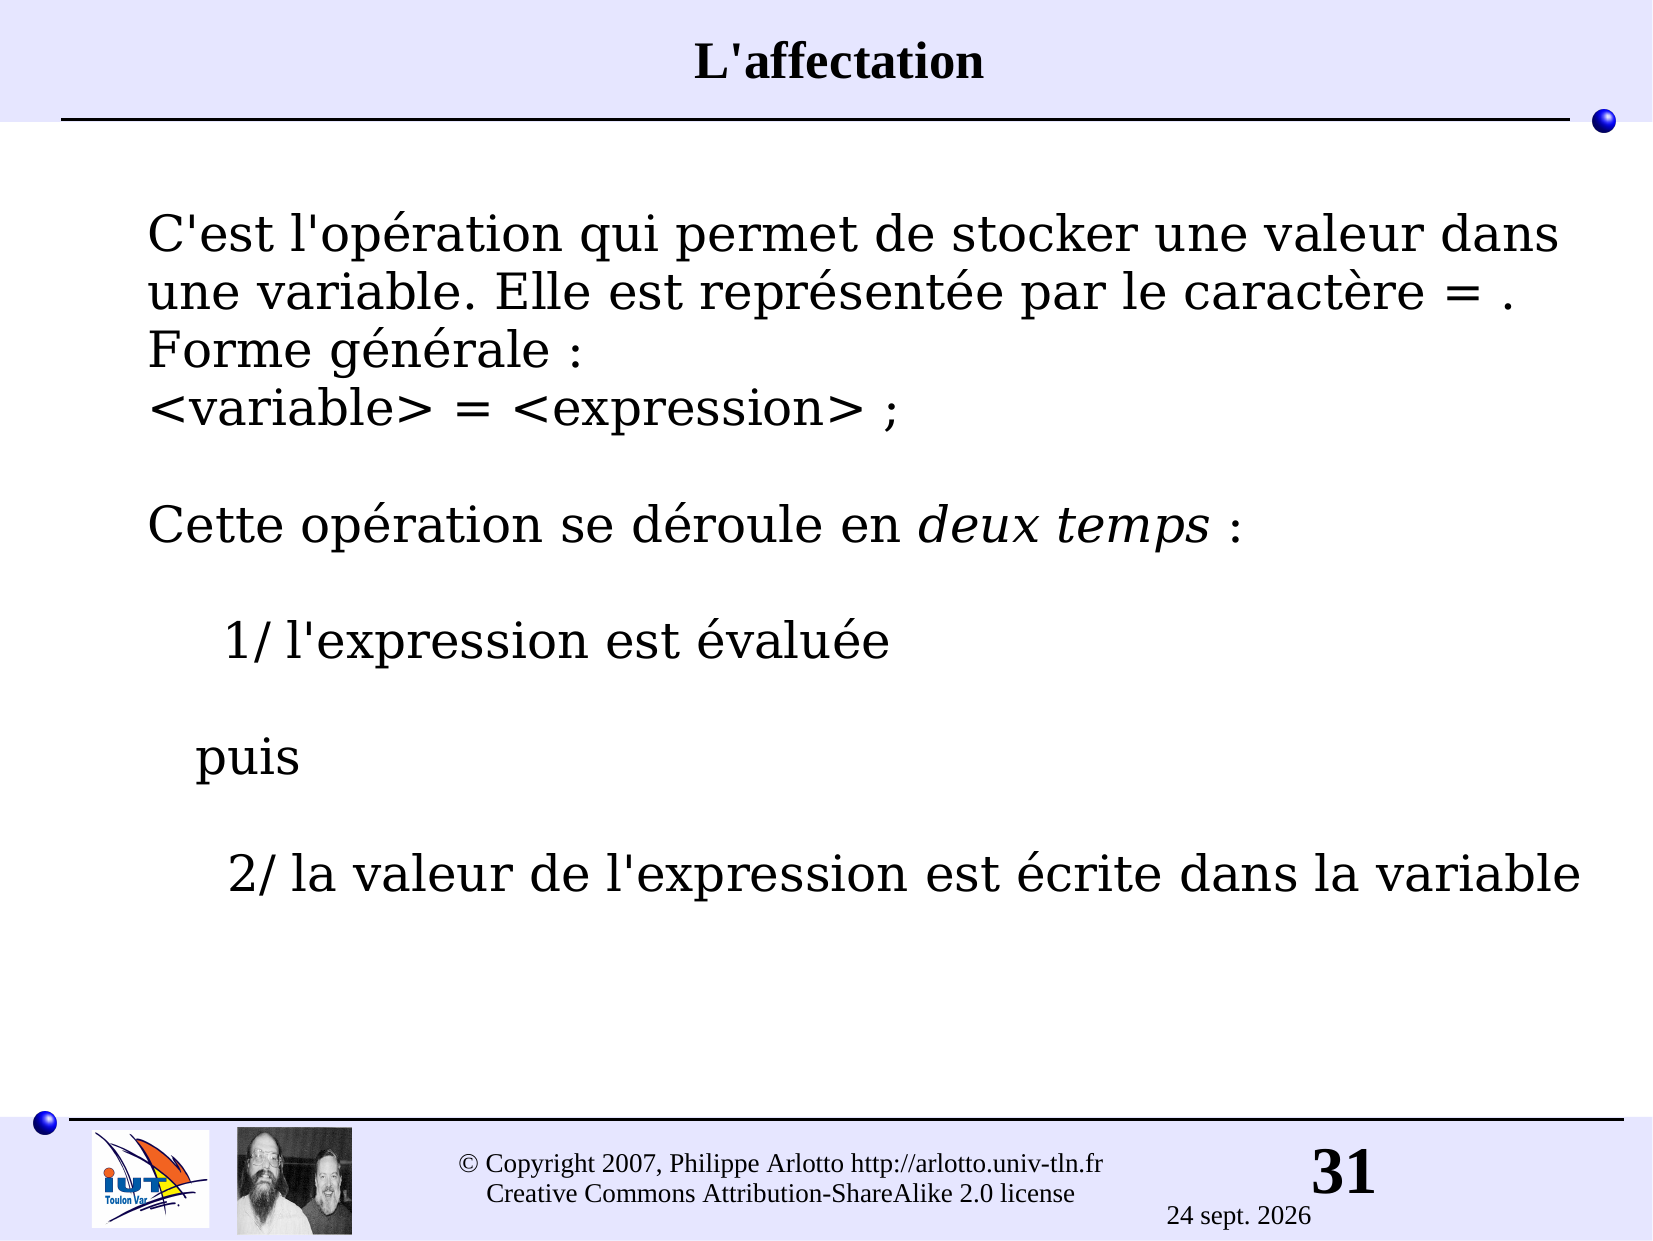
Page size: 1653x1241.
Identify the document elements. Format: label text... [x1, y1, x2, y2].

title L'affectation [95, 14, 1585, 107]
picture [237, 1127, 352, 1235]
text_box [354, 590, 371, 650]
text_box C'est l'opération qui permet de stocker une valeur dans une variable. Elle est représentée par le caractère = . Forme générale : <variable> = <expression> ; Cette opération se déroule en deux temps : 1/ l'expression est évaluée puis 2/ la valeur de l'expression est écrite dans la variable [147, 204, 1583, 1024]
